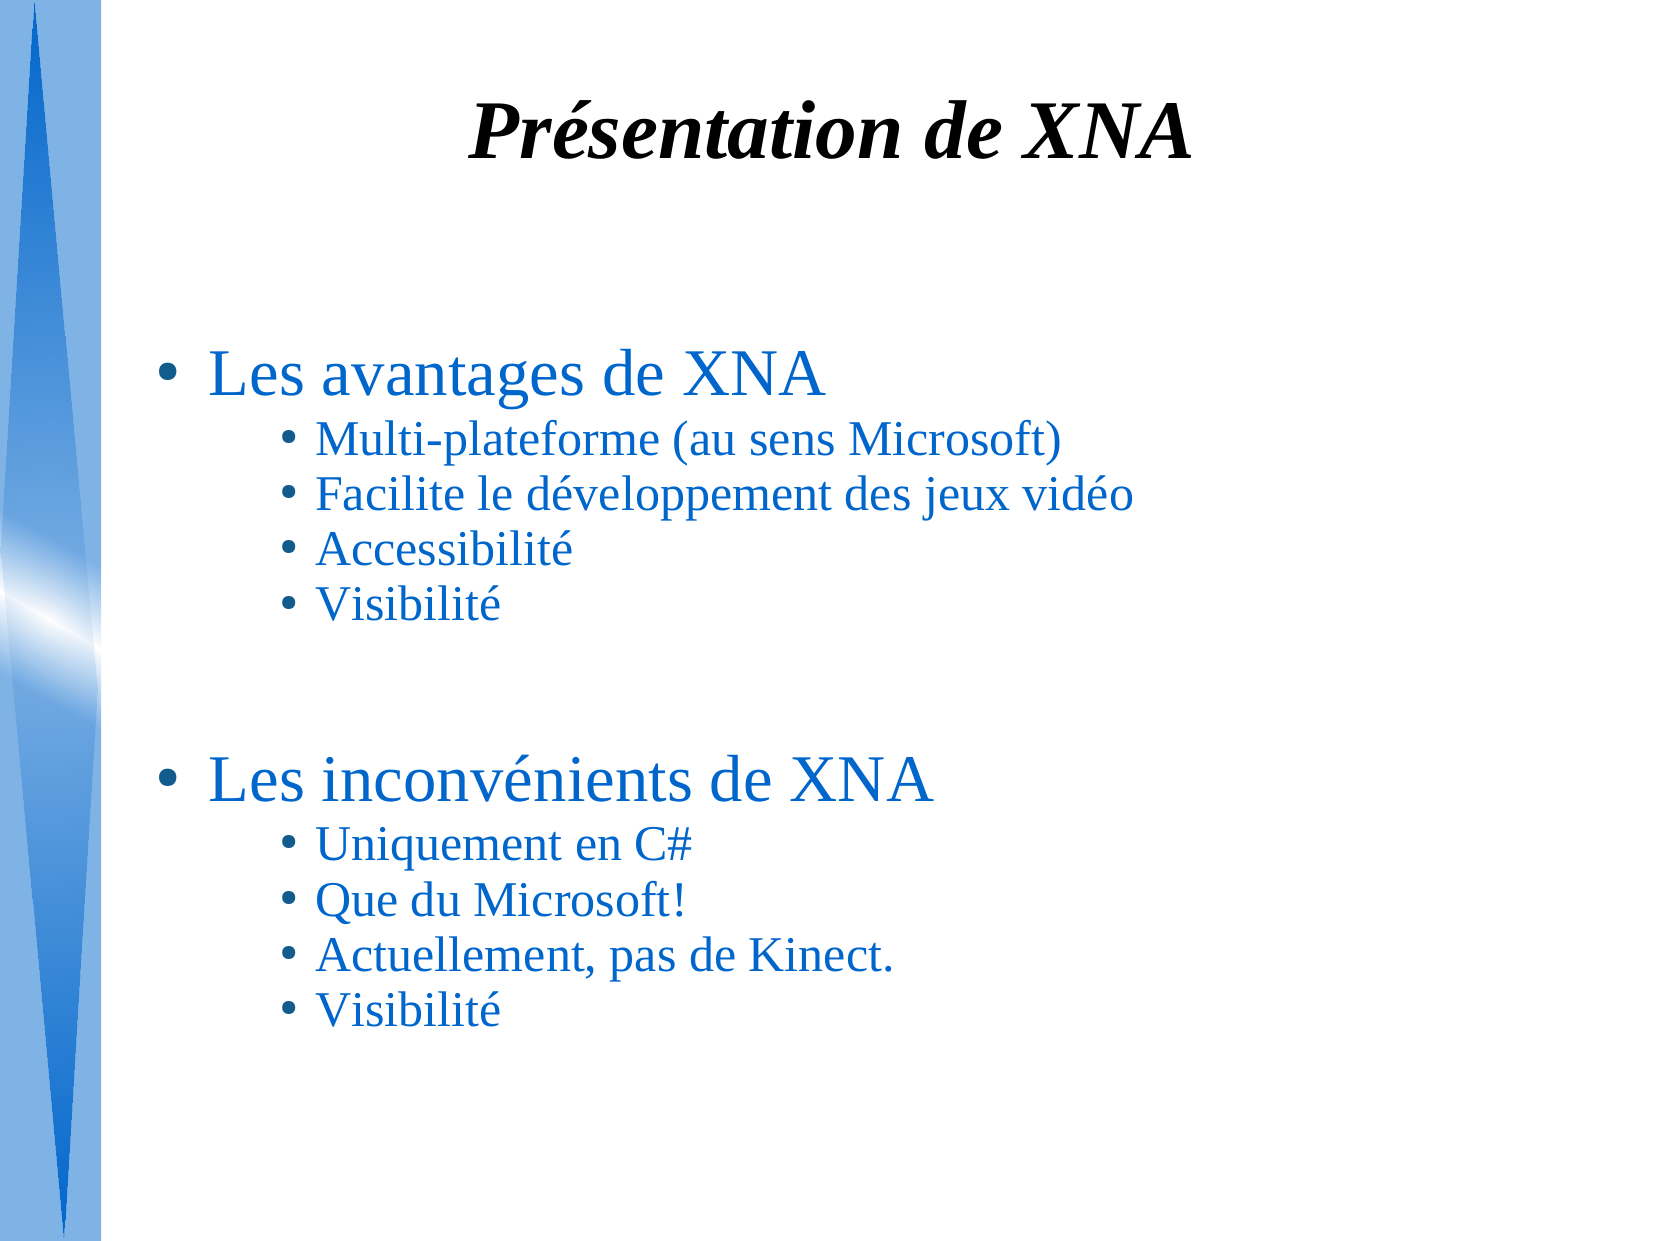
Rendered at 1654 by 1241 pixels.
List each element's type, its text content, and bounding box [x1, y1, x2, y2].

title Présentation de XNA [138, 84, 1527, 177]
list Les avantages de XNA Multi-plateforme (au sens Microsoft) Facilite le développement des jeux vidéo Accessibilité Visibilité Les inconvénients de XNA Uniquement en C# Que du Microsoft! Actuellement, pas de Kinect. Visibilité [138, 336, 1527, 1141]
